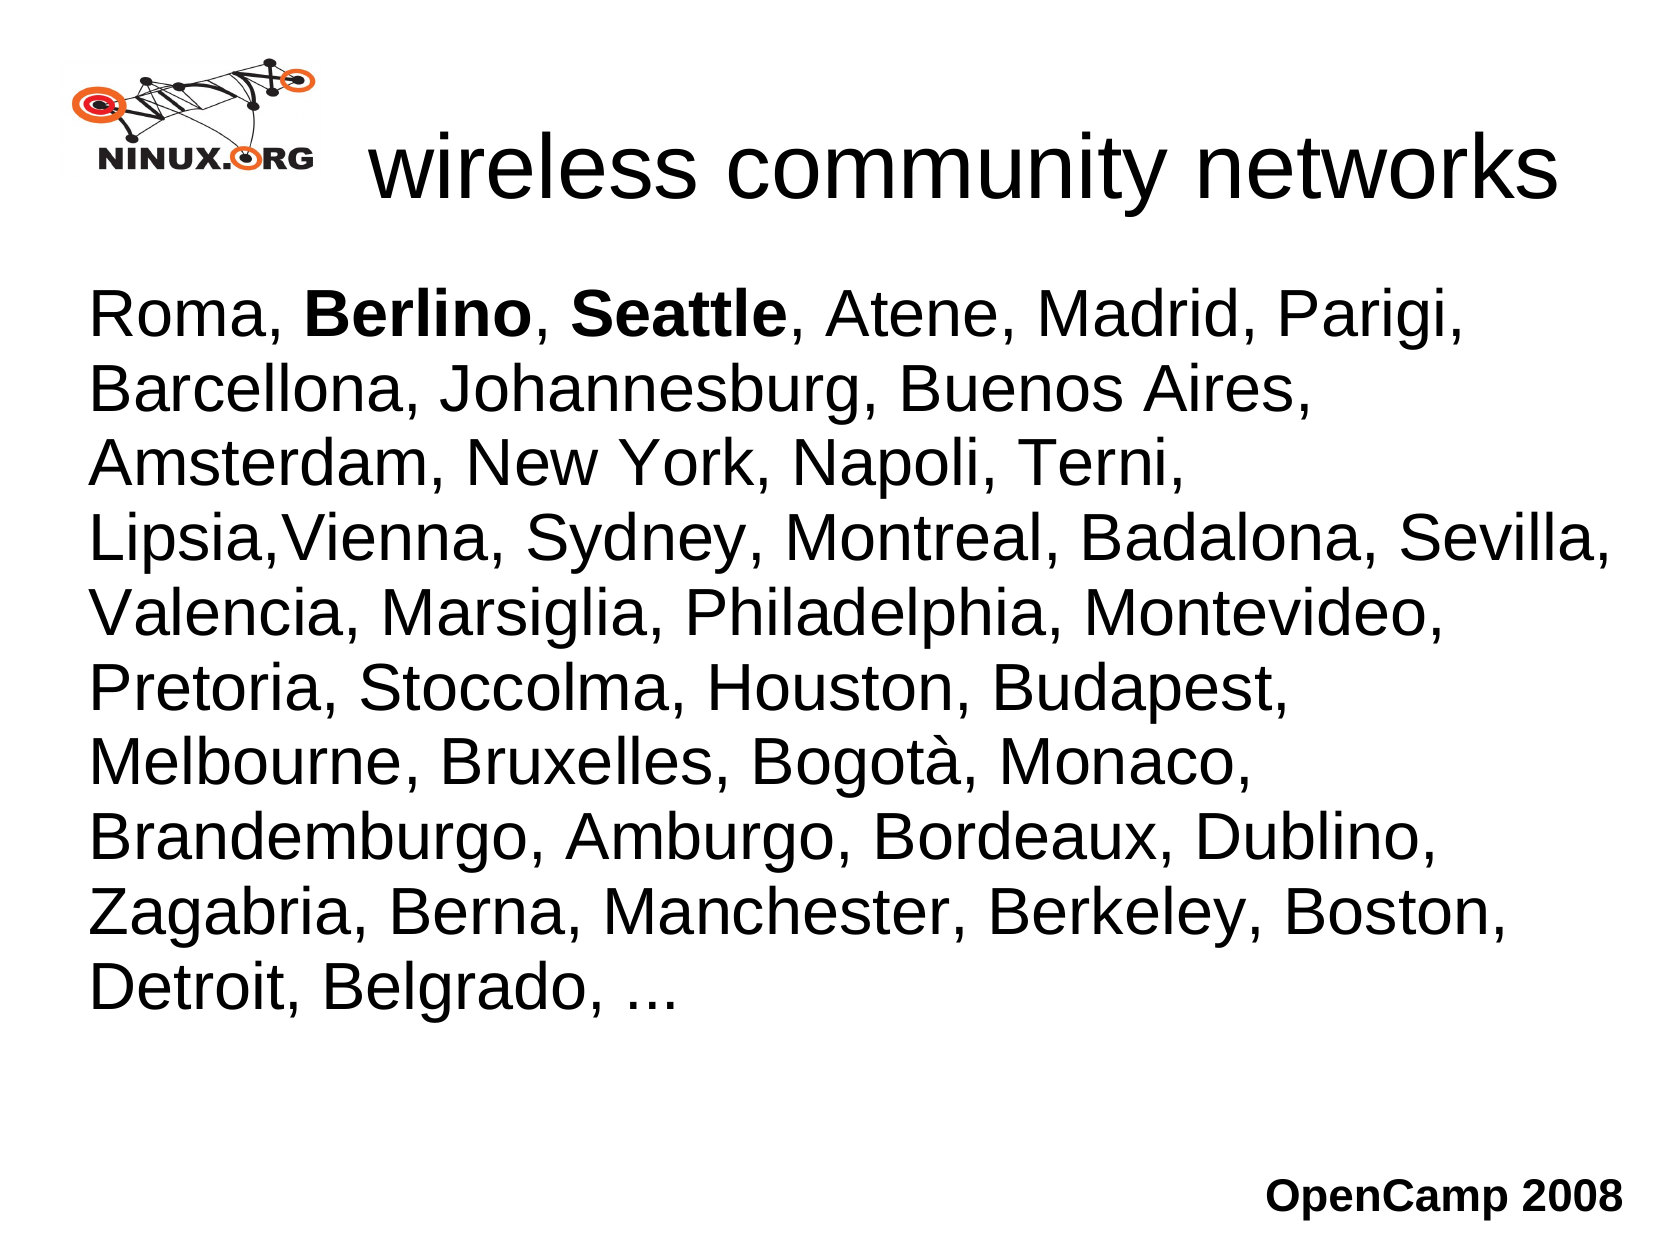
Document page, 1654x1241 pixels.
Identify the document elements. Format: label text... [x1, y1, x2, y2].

subtitle Roma, Berlino, Seattle, Atene, Madrid, Parigi, Barcellona, Johannesburg, Buenos Aires, Amsterdam, New York, Napoli, Terni, Lipsia,Vienna, Sydney, Montreal, Badalona, Sevilla, Valencia, Marsiglia, Philadelphia, Montevideo, Pretoria, Stoccolma, Houston, Budapest, Melbourne, Bruxelles, Bogotà, Monaco, Brandemburgo, Amburgo, Bordeaux, Dublino, Zagabria, Berna, Manchester, Berkeley, Boston, Detroit, Belgrado, ... [88, 177, 1625, 1123]
text_box OpenCamp 2008 [1237, 1162, 1651, 1237]
picture [59, 58, 323, 178]
title wireless community networks [356, 70, 1576, 263]
